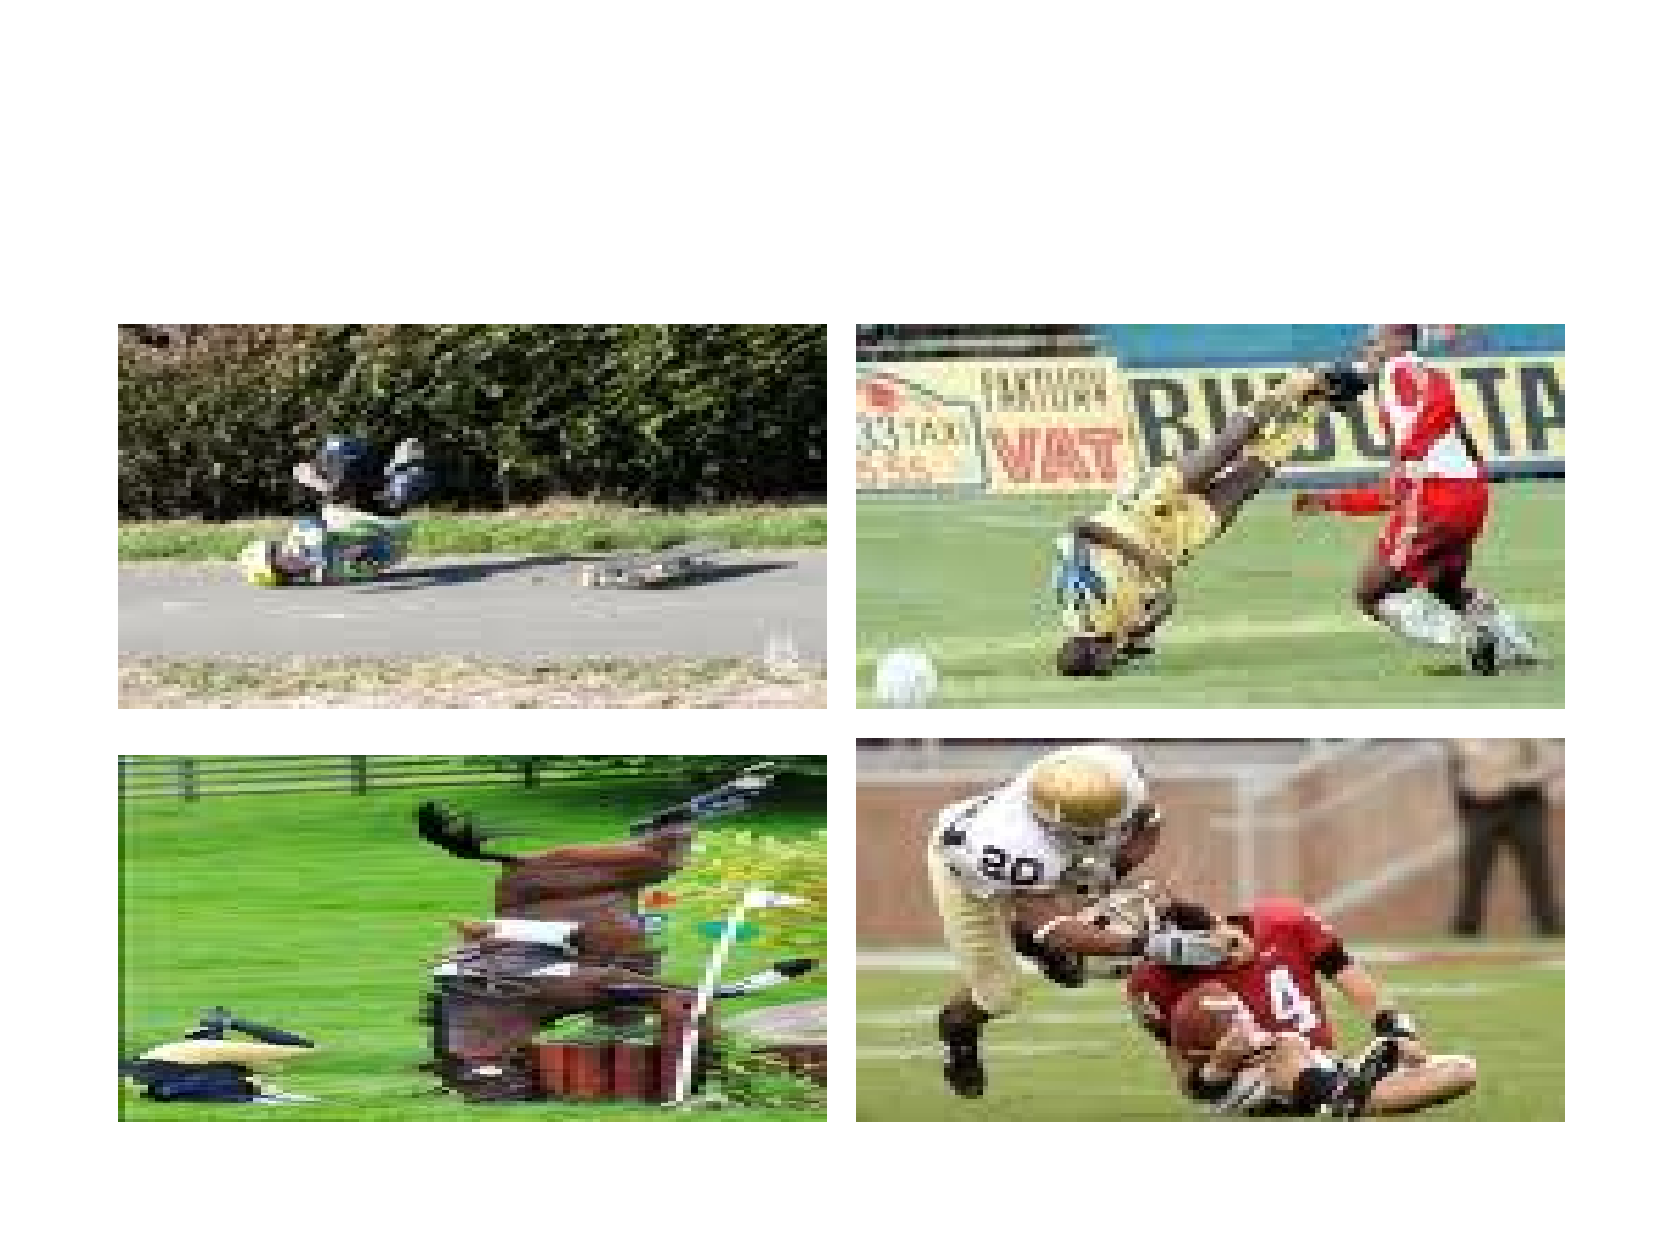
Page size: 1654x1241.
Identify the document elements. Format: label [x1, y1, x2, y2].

picture [856, 324, 1565, 709]
picture [118, 324, 827, 709]
picture [118, 755, 827, 1123]
picture [856, 738, 1565, 1123]
